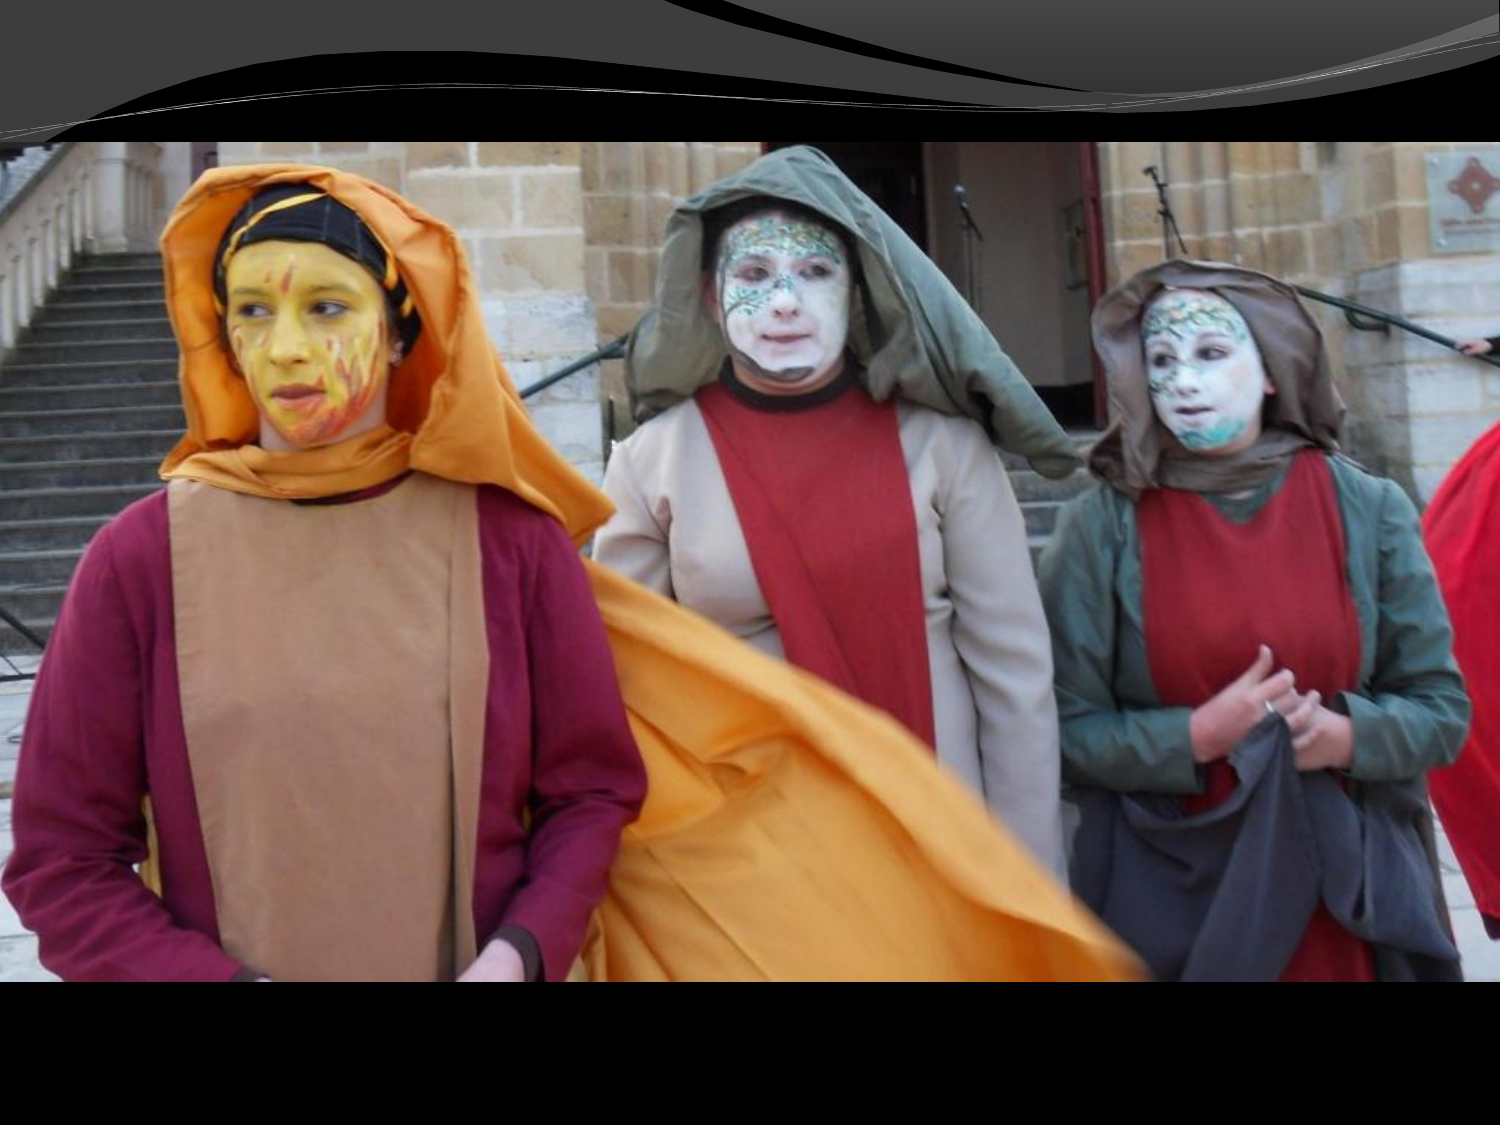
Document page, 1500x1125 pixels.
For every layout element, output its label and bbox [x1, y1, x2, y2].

picture [0, 33, 1500, 140]
picture [0, 142, 1500, 983]
